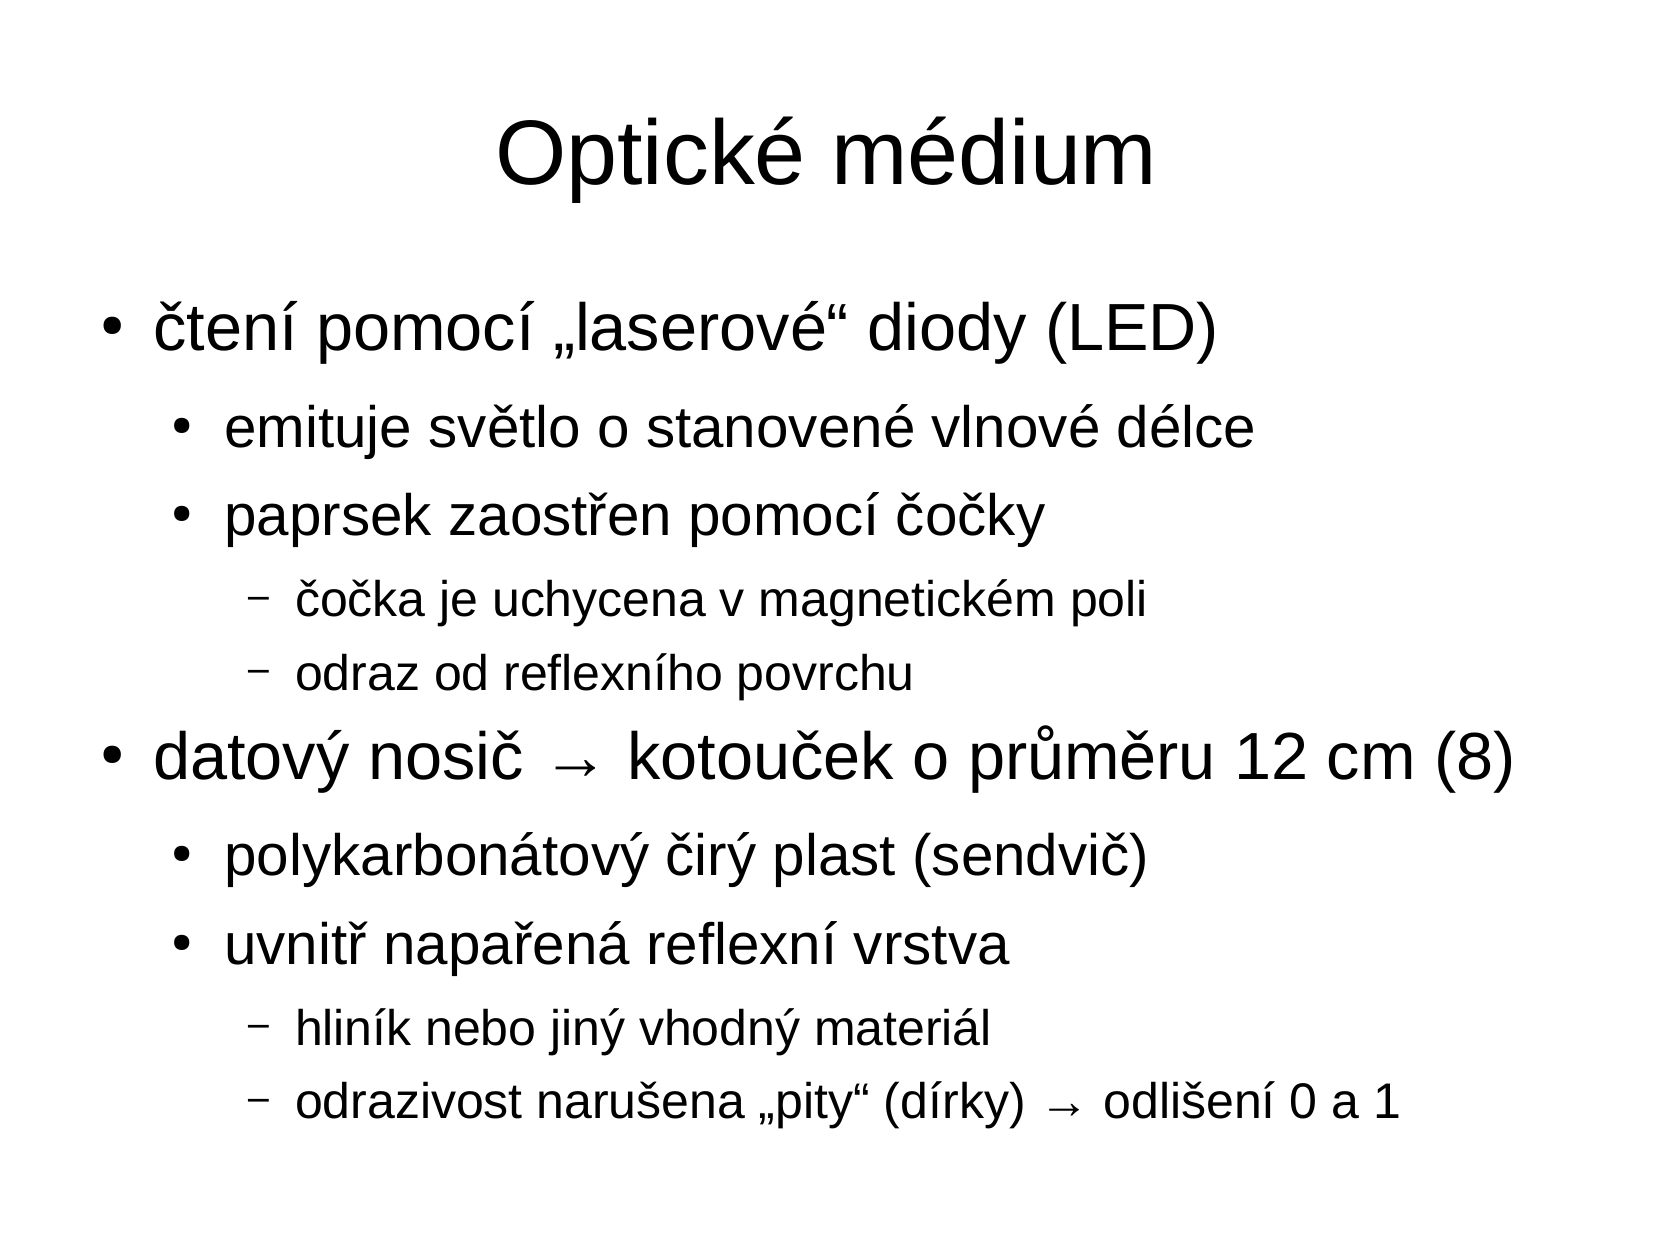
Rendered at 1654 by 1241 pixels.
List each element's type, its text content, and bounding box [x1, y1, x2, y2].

title Optické médium [82, 56, 1571, 250]
list čtení pomocí „laserové“ diody (LED) emituje světlo o stanovené vlnové délce paprsek zaostřen pomocí čočky čočka je uchycena v magnetickém poli odraz od reflexního povrchu datový nosič → kotouček o průměru 12 cm (8) polykarbonátový čirý plast (sendvič) uvnitř napařená reflexní vrstva hliník nebo jiný vhodný materiál odrazivost narušena „pity“ (dírky) → odlišení 0 a 1 [82, 290, 1571, 1130]
